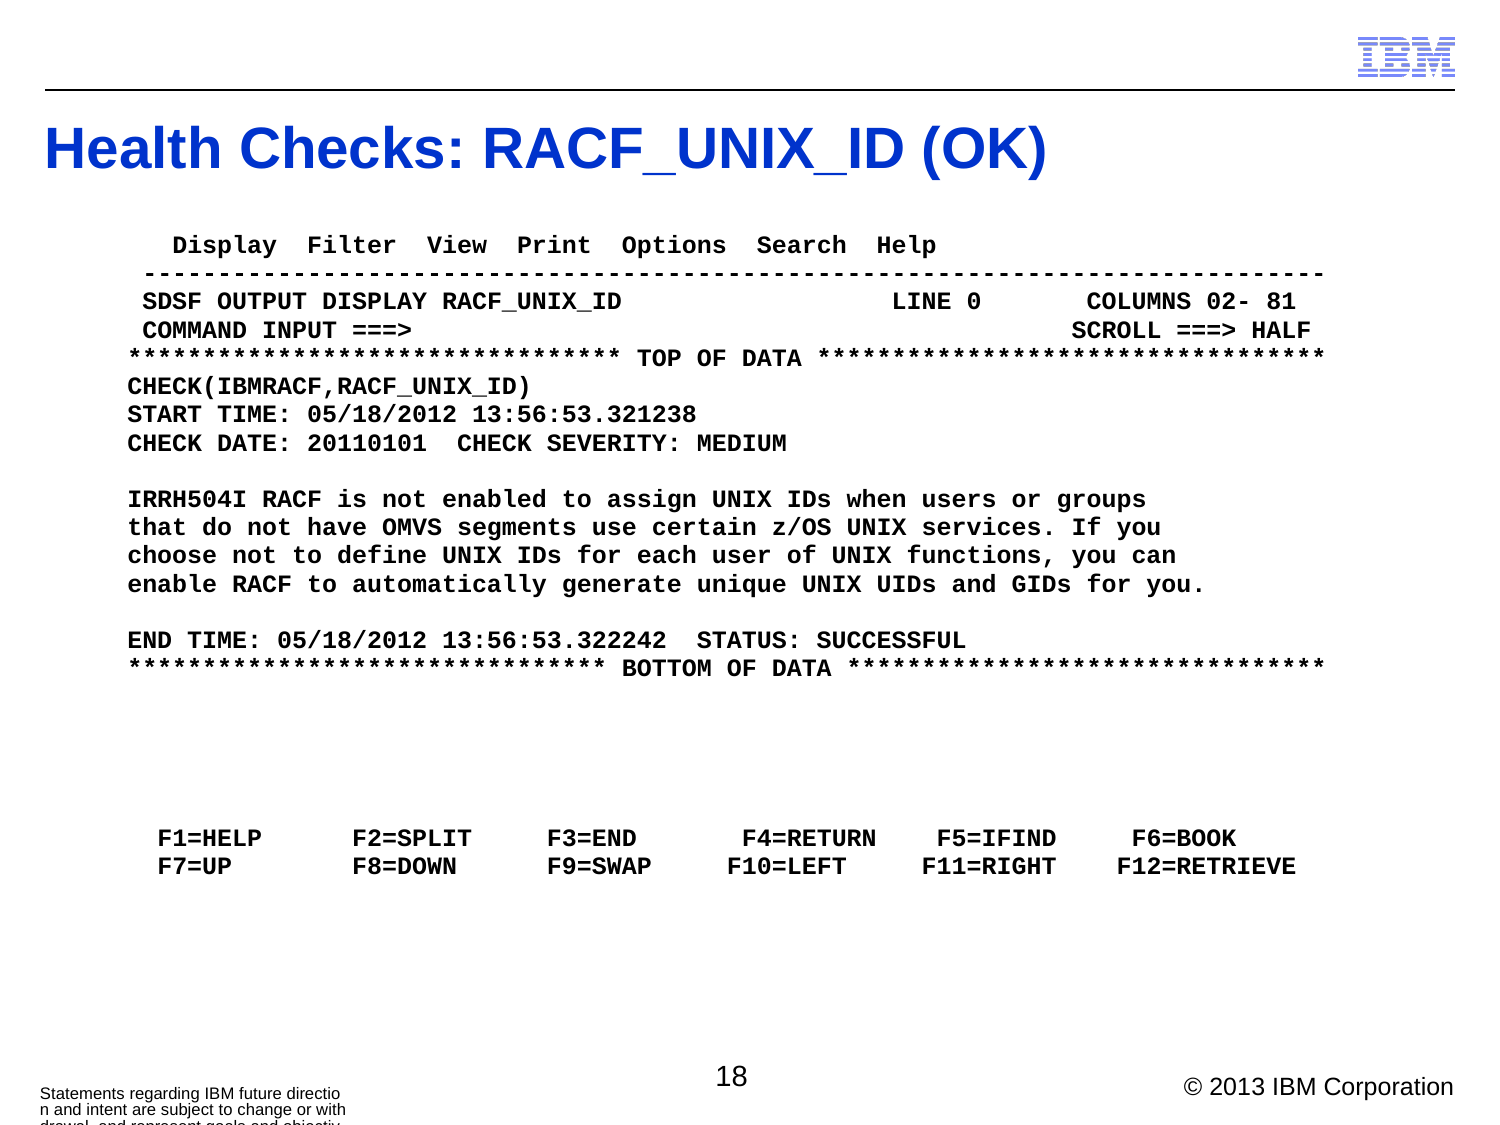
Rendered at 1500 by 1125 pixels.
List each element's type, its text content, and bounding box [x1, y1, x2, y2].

table_header Display Filter View Print Options Search Help ------------------------------------------------------------------------------- SDSF OUTPUT DISPLAY RACF_UNIX_ID LINE 0 COLUMNS 02- 81 COMMAND INPUT ===> SCROLL ===> HALF ********************************* TOP OF DATA ********************************** CHECK(IBMRACF,RACF_UNIX_ID) START TIME: 05/18/2012 13:56:53.321238 CHECK DATE: 20110101 CHECK SEVERITY: MEDIUM IRRH504I RACF is not enabled to assign UNIX IDs when users or groups that do not have OMVS segments use certain z/OS UNIX services. If you choose not to define UNIX IDs for each user of UNIX functions, you can enable RACF to automatically generate unique UNIX UIDs and GIDs for you. END TIME: 05/18/2012 13:56:53.322242 STATUS: SUCCESSFUL ******************************** BOTTOM OF DATA ******************************** F1=HELP F2=SPLIT F3=END F4=RETURN F5=IFIND F6=BOOK F7=UP F8=DOWN F9=SWAP F10=LEFT F11=RIGHT F12=RETRIEVE [113, 225, 1425, 1013]
title Health Checks: RACF_UNIX_ID (OK) [29, 89, 1455, 211]
picture [1358, 37, 1455, 77]
